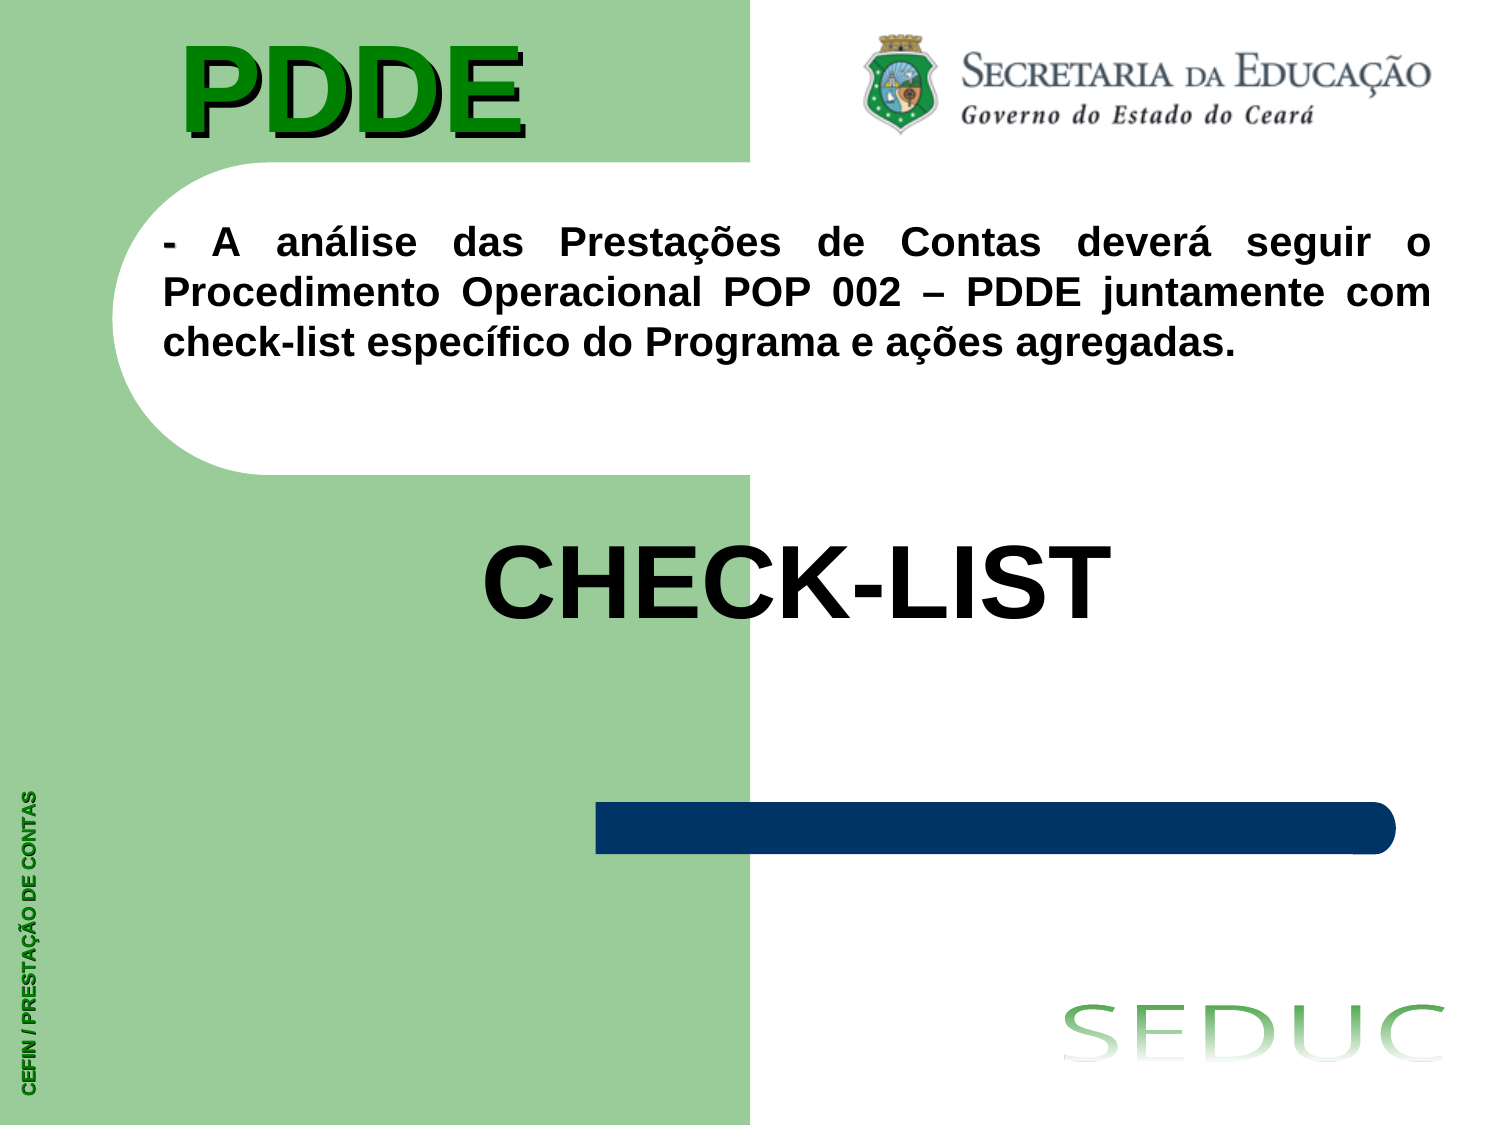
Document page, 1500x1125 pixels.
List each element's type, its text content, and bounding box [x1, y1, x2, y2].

text_box - A análise das Prestações de Contas deverá seguir o Procedimento Operacional POP 002 – PDDE juntamente com check-list específico do Programa e ações agregadas. CHECK-LIST [147, 206, 1447, 355]
text_box SEDUC [1204, 1004, 1275, 1063]
text_box CEFIN / PRESTAÇÃO DE CONTAS [6, 767, 60, 1125]
picture [848, 22, 1447, 148]
text_box SEDUC [1379, 1003, 1447, 1063]
text_box SEDUC [1293, 1004, 1362, 1063]
text_box PDDE [118, 0, 621, 178]
text_box SEDUC [1136, 1004, 1186, 1063]
text_box SEDUC [1062, 1003, 1119, 1063]
